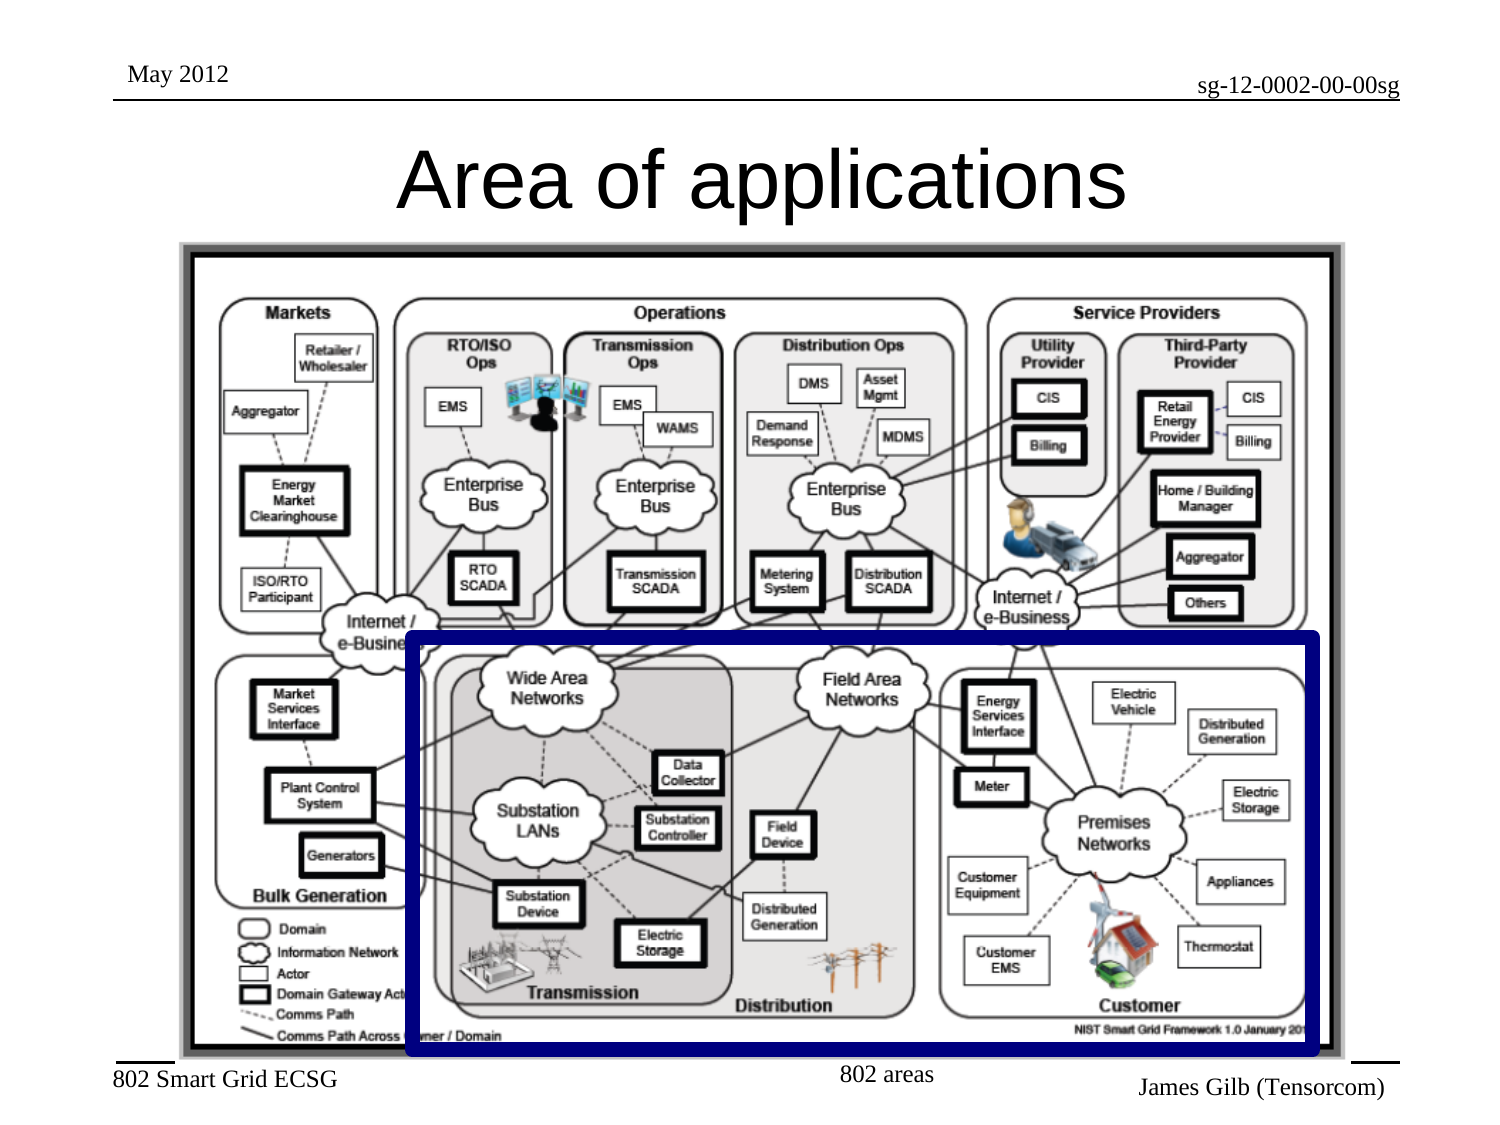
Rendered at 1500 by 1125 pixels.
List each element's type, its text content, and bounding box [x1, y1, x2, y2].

picture [420, 645, 1305, 1042]
picture [175, 238, 1351, 1065]
title Area of applications [125, 112, 1401, 238]
text_box 802 areas [825, 1050, 950, 1095]
